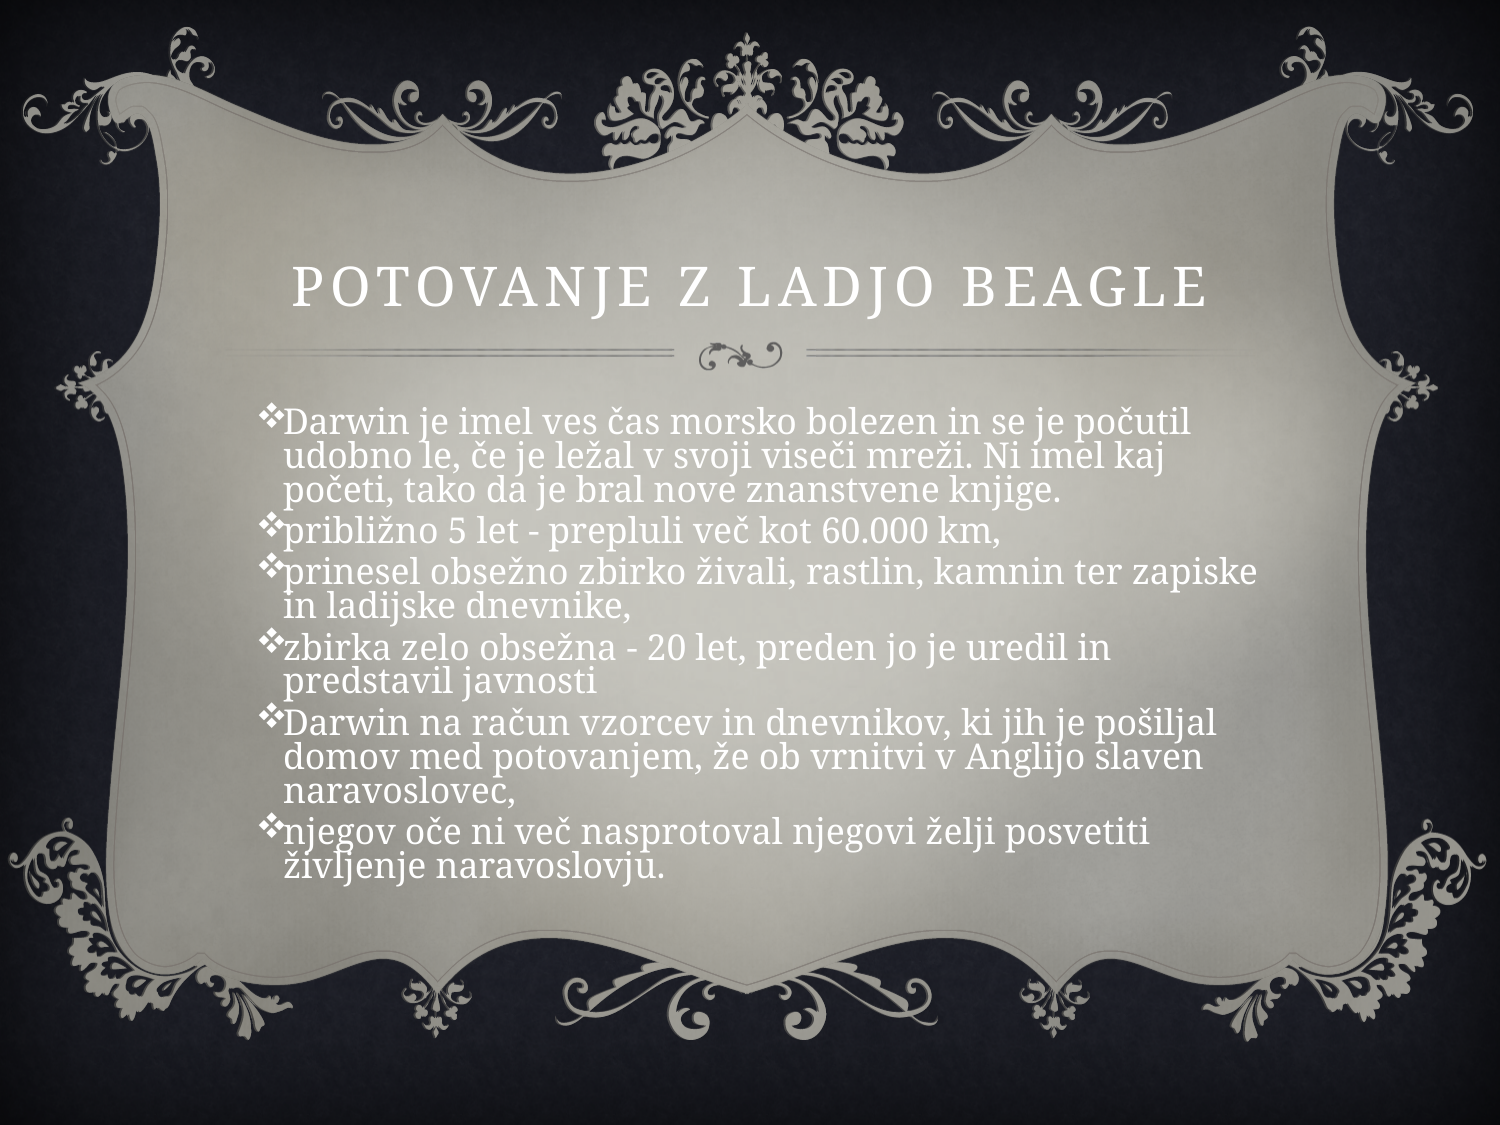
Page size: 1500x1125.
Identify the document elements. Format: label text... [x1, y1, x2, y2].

picture [0, 0, 1500, 1125]
title POTOVANJE Z LADJO BEAGLE [225, 212, 1275, 325]
list Darwin je imel ves čas morsko bolezen in se je počutil udobno le, če je ležal v svoji viseči mreži. Ni imel kaj početi, tako da je bral nove znanstvene knjige. približno 5 let - prepluli več kot 60.000 km, prinesel obsežno zbirko živali, rastlin, kamnin ter zapiske in ladijske dnevnike, zbirka zelo obsežna - 20 let, preden jo je uredil in predstavil javnosti Darwin na račun vzorcev in dnevnikov, ki jih je pošiljal domov med potovanjem, že ob vrnitvi v Anglijo slaven naravoslovec, njegov oče ni več nasprotoval njegovi želji posvetiti življenje naravoslovju. [225, 399, 1275, 900]
